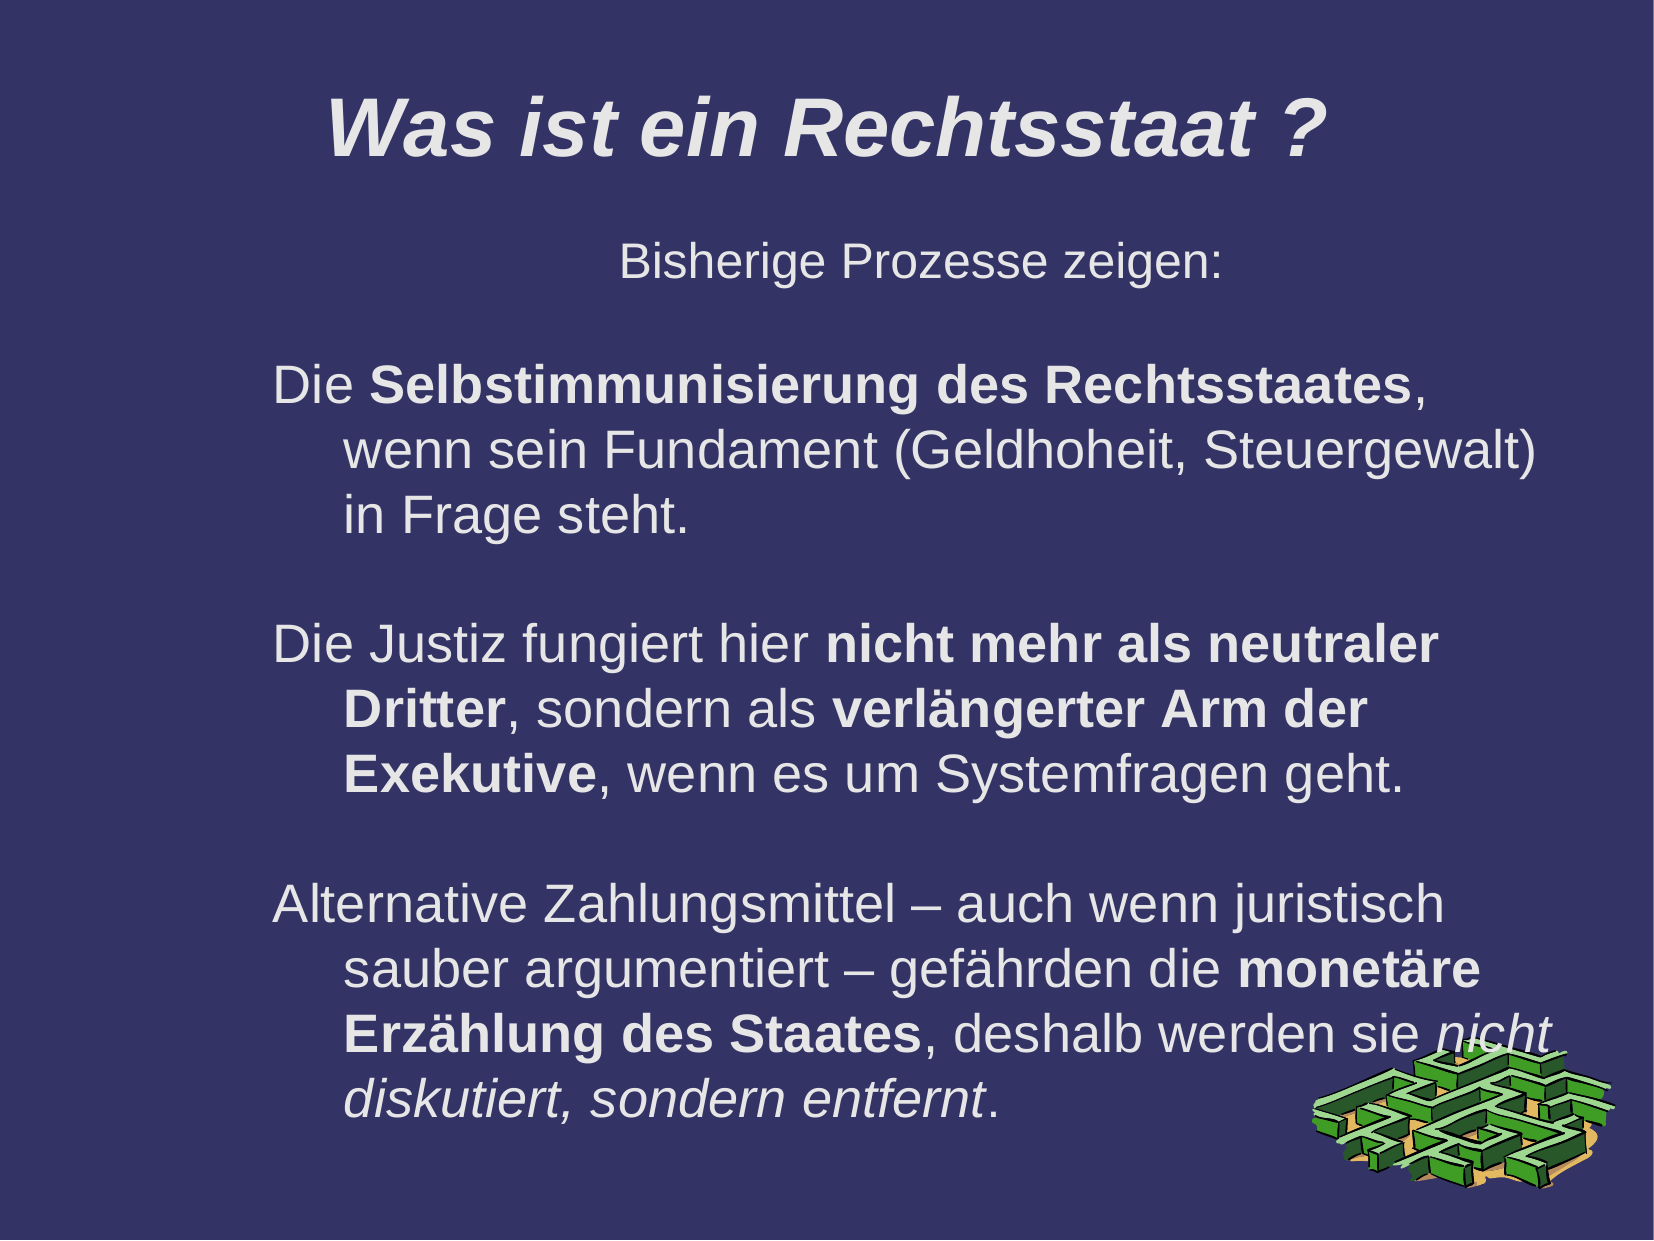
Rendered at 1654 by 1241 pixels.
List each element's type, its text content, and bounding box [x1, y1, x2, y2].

title Was ist ein Rechtsstaat ? [121, 19, 1534, 227]
list Bisherige Prozesse zeigen: Die Selbstimmunisierung des Rechtsstaates, wenn sein Fundament (Geldhoheit, Steuergewalt) in Frage steht. Die Justiz fungiert hier nicht mehr als neutraler Dritter, sondern als verlängerter Arm der Exekutive, wenn es um Systemfragen geht. Alternative Zahlungsmittel – auch wenn juristisch sauber argumentiert – gefährden die monetäre Erzählung des Staates, deshalb werden sie nicht diskutiert, sondern entfernt. [178, 229, 1570, 1203]
